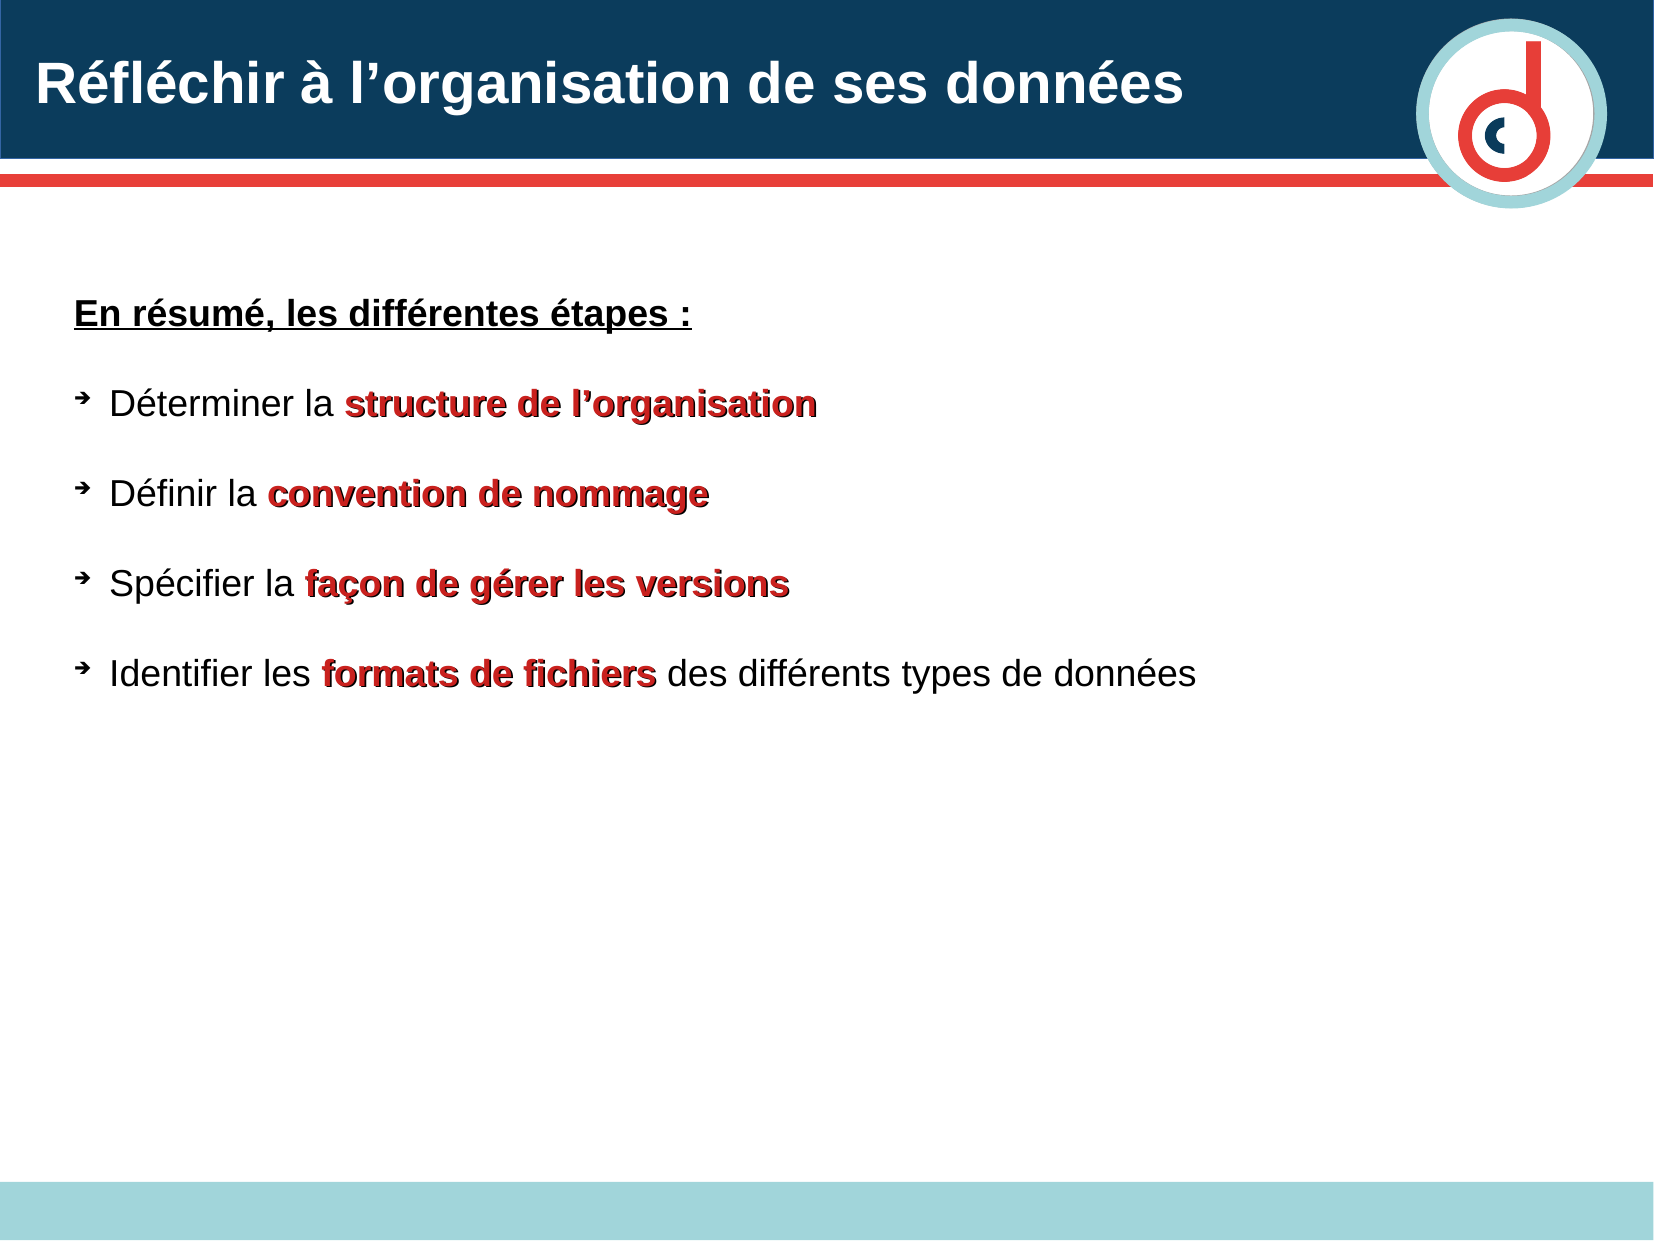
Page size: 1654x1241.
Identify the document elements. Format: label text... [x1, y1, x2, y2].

text_box En résumé, les différentes étapes : Déterminer la structure de l’organisation Définir la convention de nommage Spécifier la façon de gérer les versions Identifier les formats de fichiers des différents types de données [58, 236, 1595, 1152]
title Réfléchir à l’organisation de ses données [35, 11, 1429, 159]
